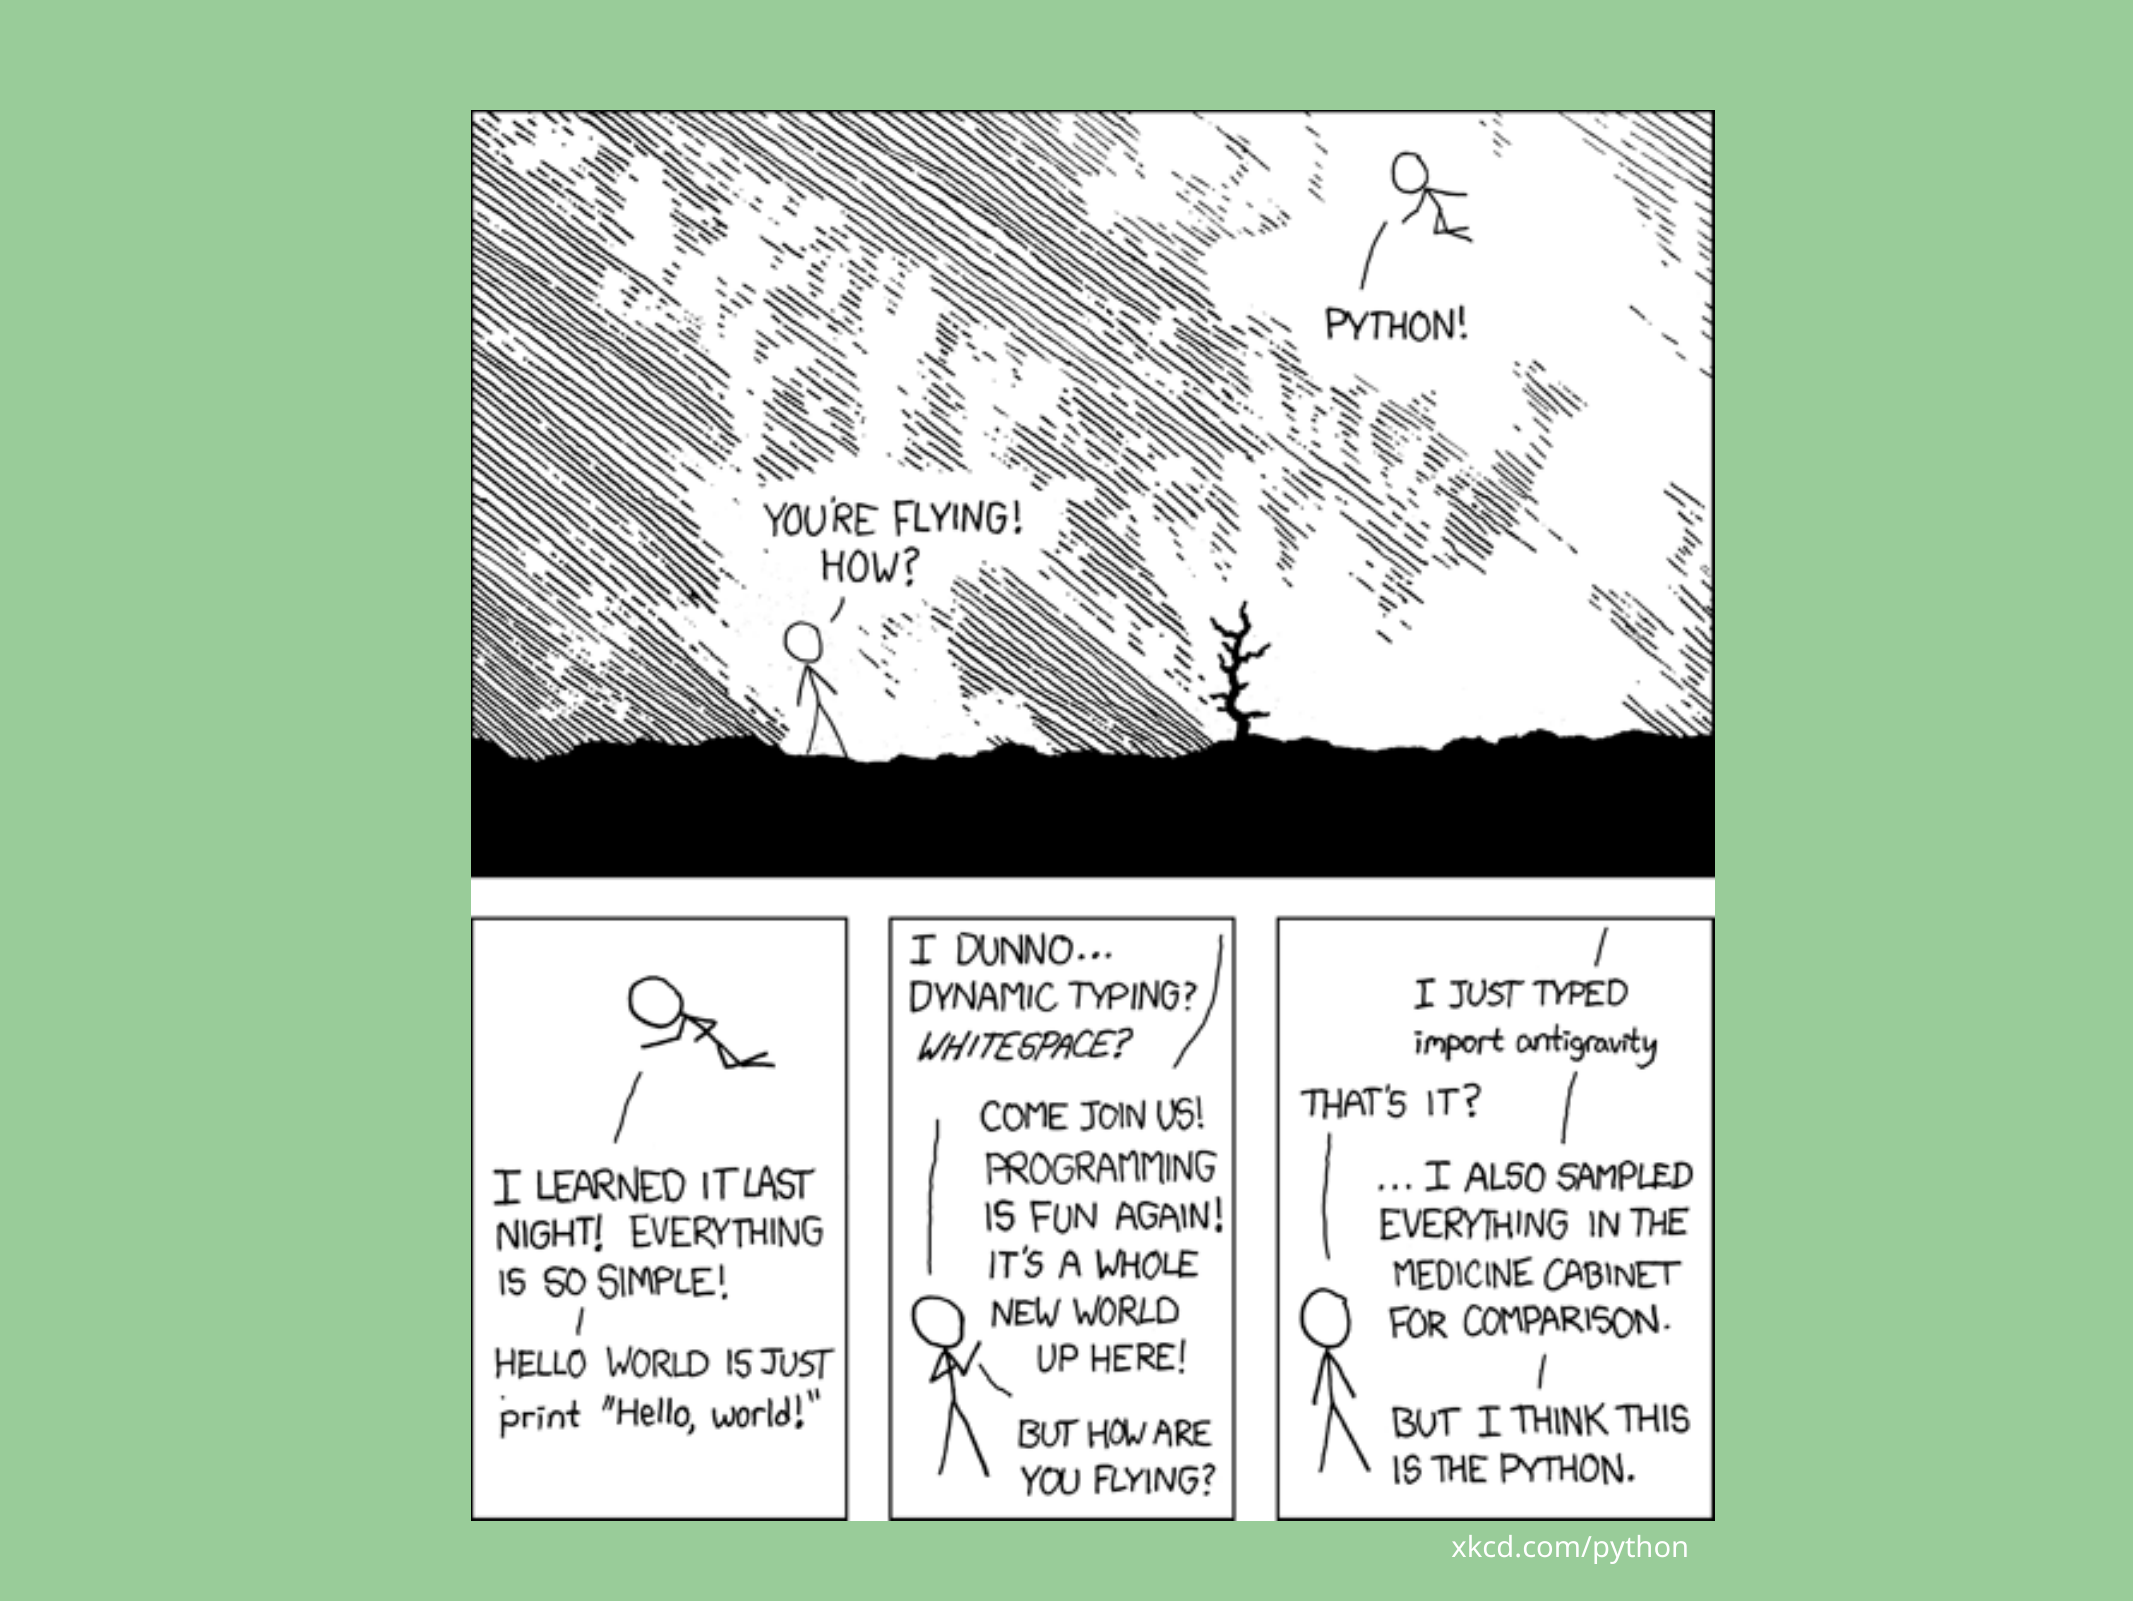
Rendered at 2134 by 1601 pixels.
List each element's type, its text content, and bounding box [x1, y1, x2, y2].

text_box xkcd.com/python [1224, 1521, 1705, 1572]
picture [471, 110, 1715, 1521]
